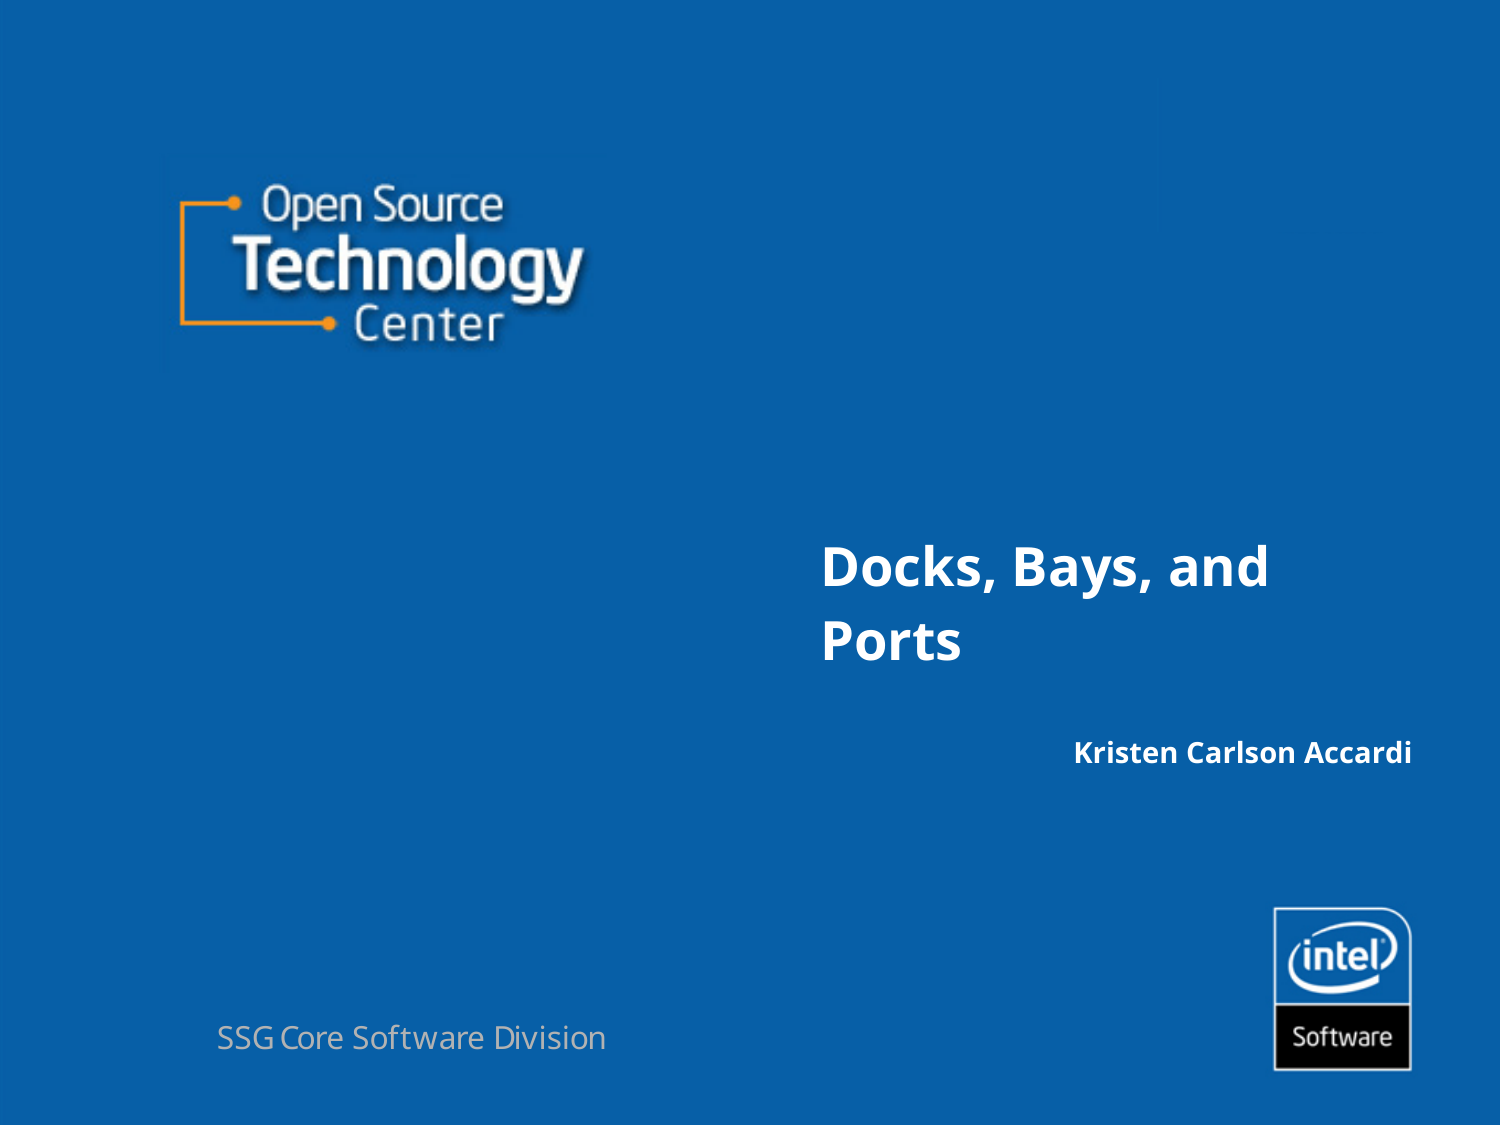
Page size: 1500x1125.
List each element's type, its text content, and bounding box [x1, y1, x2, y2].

title Docks, Bays, and Ports [820, 524, 1412, 682]
subtitle Kristen Carlson Accardi [999, 702, 1414, 801]
picture [0, 0, 1500, 1125]
